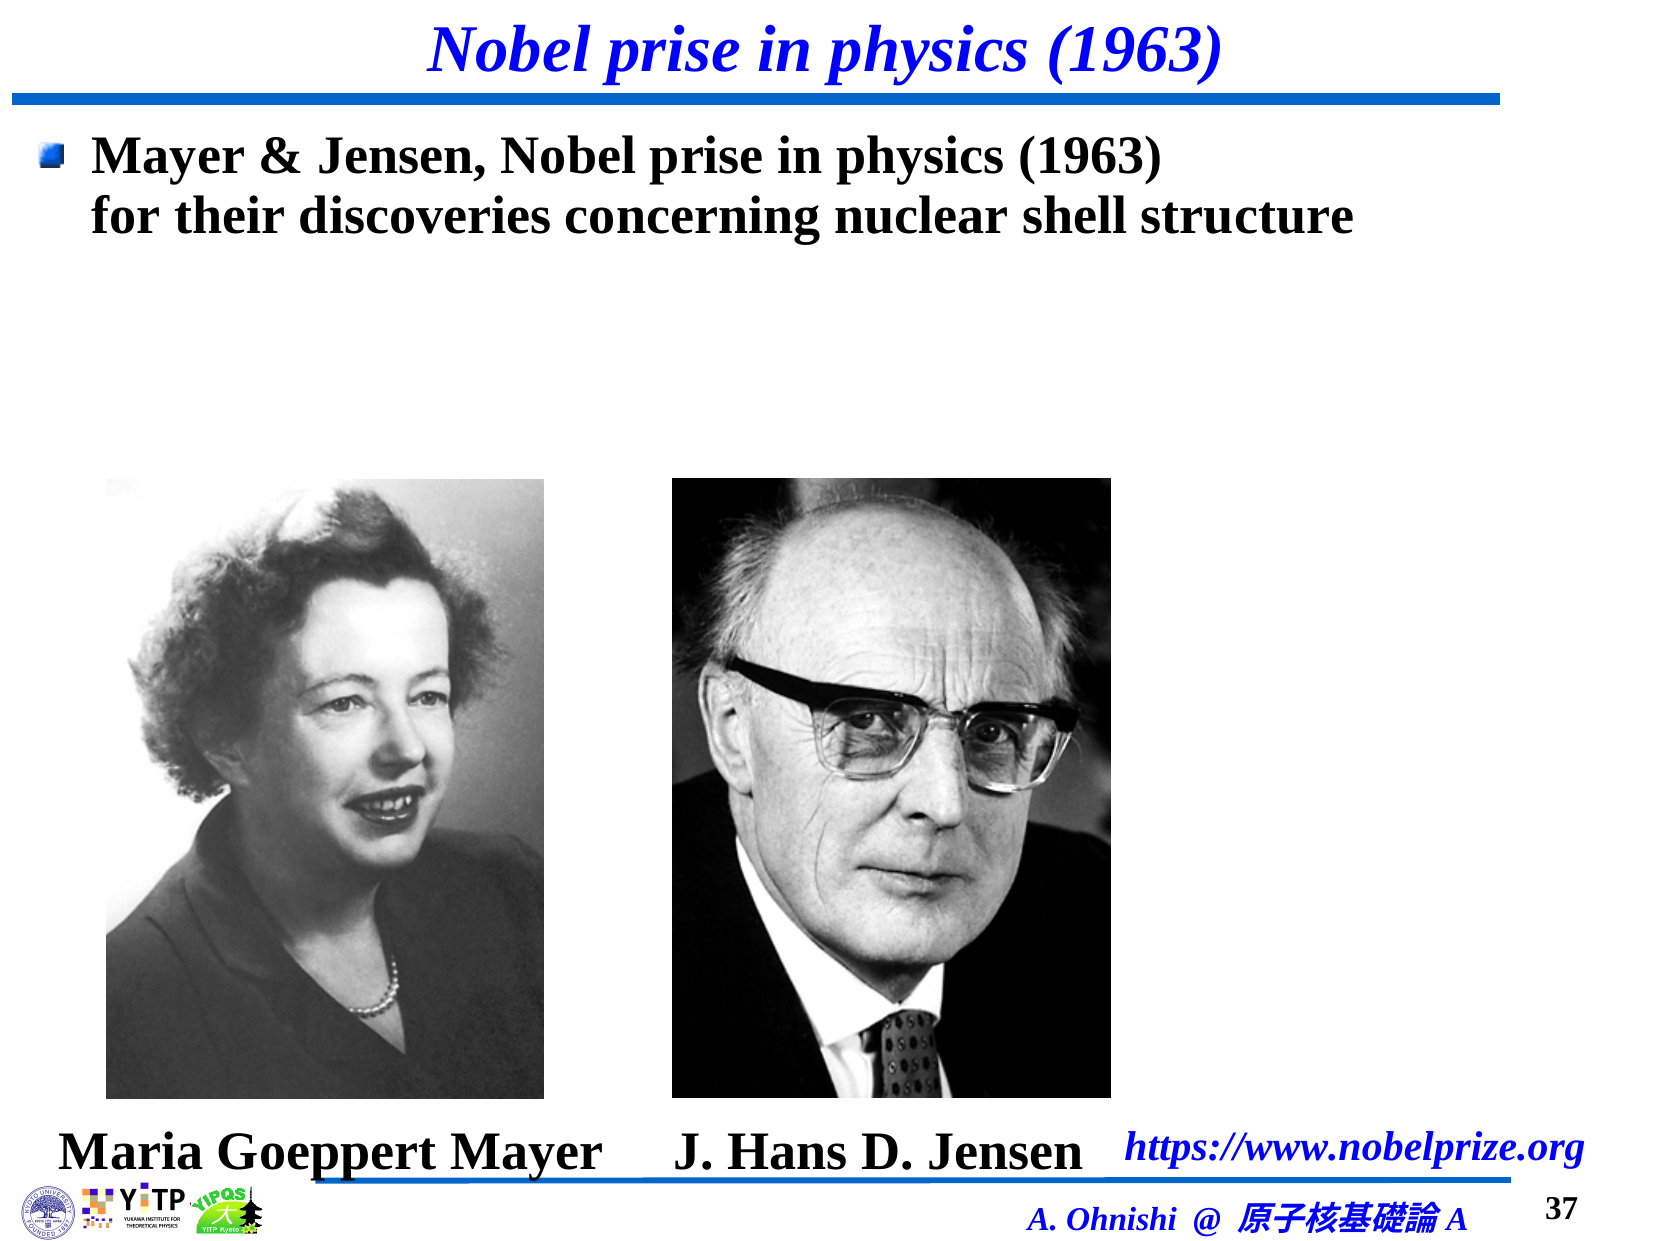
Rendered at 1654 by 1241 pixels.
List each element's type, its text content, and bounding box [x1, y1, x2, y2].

text_box [0, 0, 1654, 99]
picture [106, 479, 544, 1099]
picture [77, 1183, 263, 1234]
text_box https://www.nobelprize.org [1124, 1122, 1621, 1170]
list Mayer & Jensen, Nobel prise in physics (1963) for their discoveries concerning nuclear shell structure [20, 124, 1621, 1137]
picture [672, 478, 1111, 1098]
text_box Maria Goeppert Mayer [59, 1121, 615, 1183]
picture [20, 1185, 76, 1241]
text_box J. Hans D. Jensen [673, 1121, 1087, 1183]
